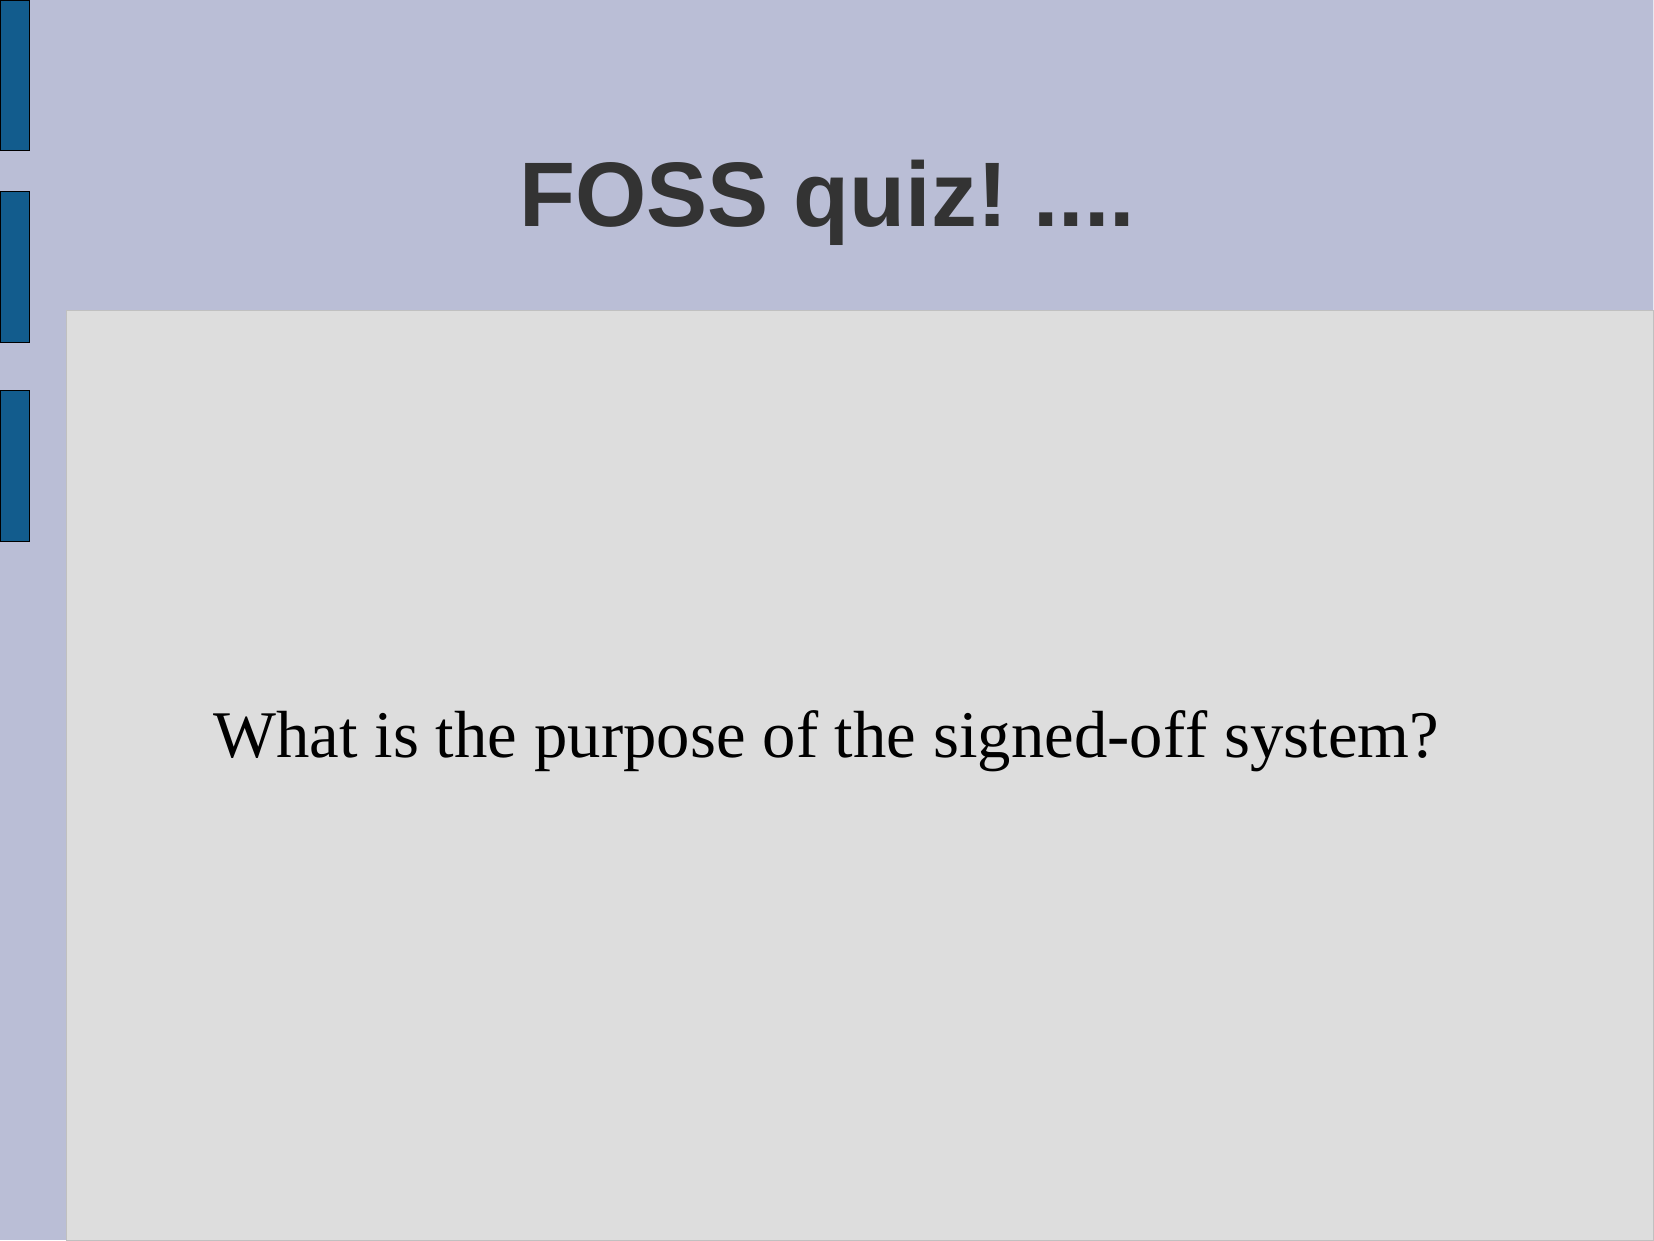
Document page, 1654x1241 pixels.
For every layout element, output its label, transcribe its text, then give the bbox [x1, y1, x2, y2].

subtitle What is the purpose of the signed-off system? [121, 352, 1534, 1119]
title FOSS quiz! .... [121, 98, 1534, 291]
